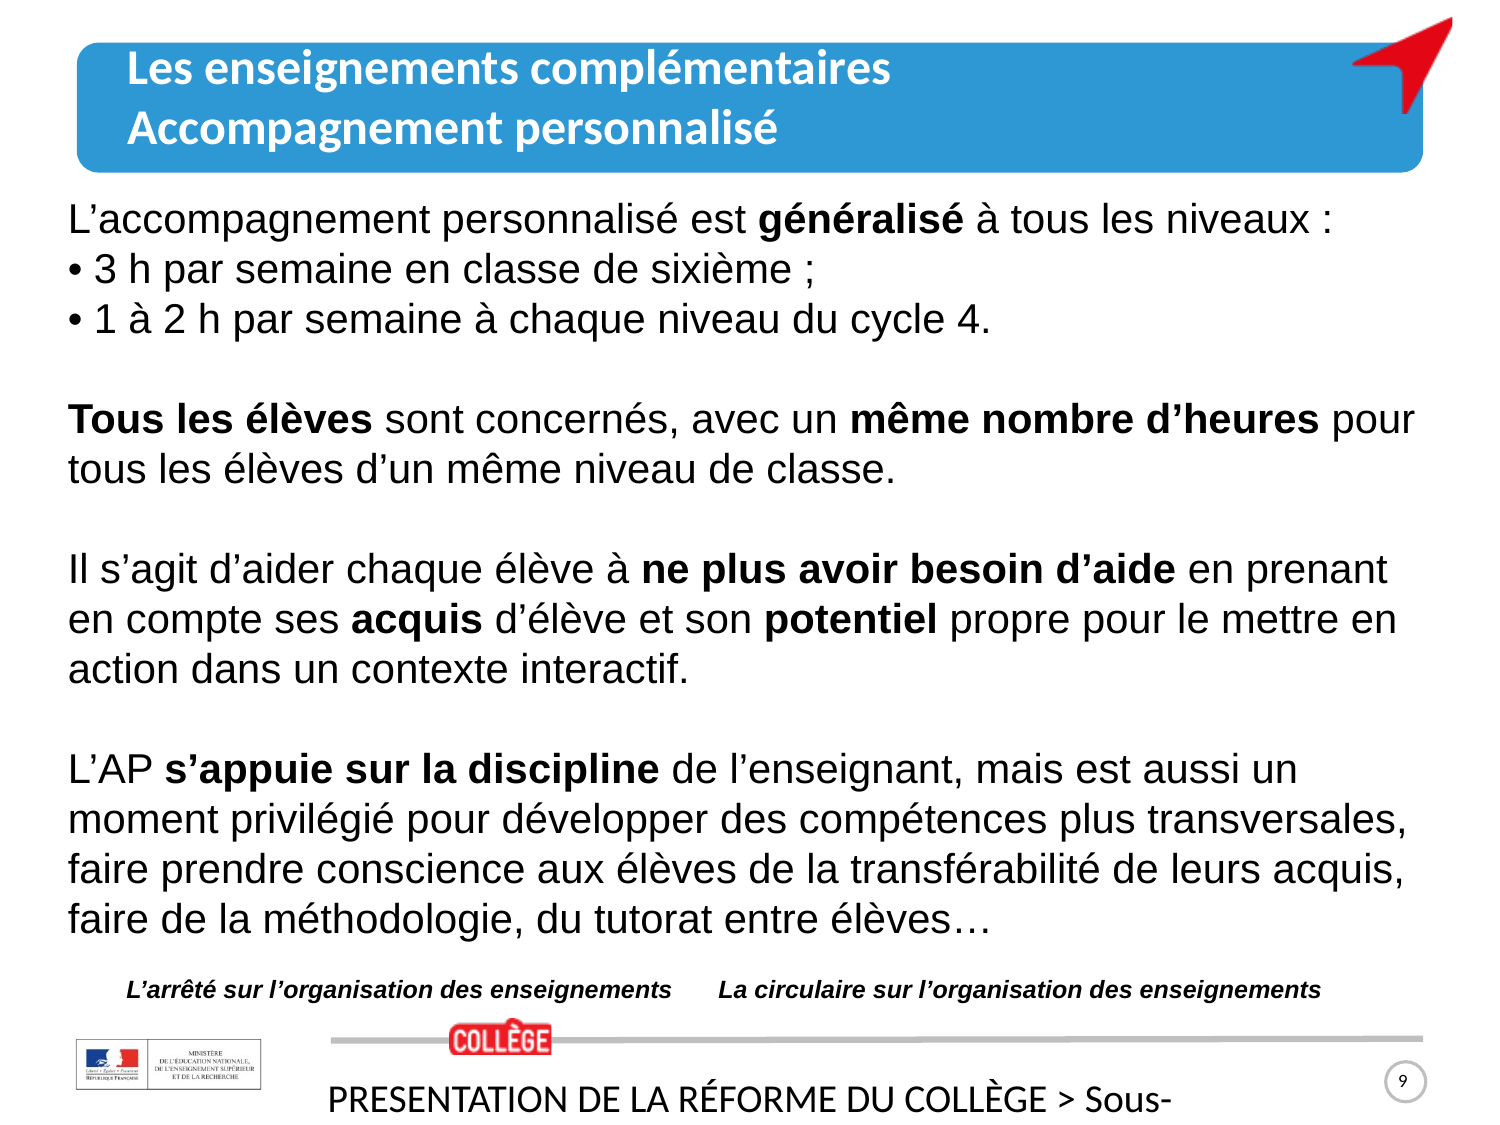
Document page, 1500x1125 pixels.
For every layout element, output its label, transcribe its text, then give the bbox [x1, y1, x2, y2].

title Les enseignements complémentaires Accompagnement personnalisé [112, 26, 1424, 181]
text_box L’accompagnement personnalisé est généralisé à tous les niveaux : • 3 h par semaine en classe de sixième ; • 1 à 2 h par semaine à chaque niveau du cycle 4. Tous les élèves sont concernés, avec un même nombre d’heures pour tous les élèves d’un même niveau de classe. Il s’agit d’aider chaque élève à ne plus avoir besoin d’aide en prenant en compte ses acquis d’élève et son potentiel propre pour le mettre en action dans un contexte interactif. L’AP s’appuie sur la discipline de l’enseignant, mais est aussi un moment privilégié pour développer des compétences plus transversales, faire prendre conscience aux élèves de la transférabilité de leurs acquis, faire de la méthodologie, du tutorat entre élèves… [53, 184, 1436, 950]
picture [74, 1037, 263, 1091]
text_box L’arrêté sur l’organisation des enseignements [111, 965, 689, 1011]
text_box La circulaire sur l’organisation des enseignements [703, 965, 1339, 1011]
